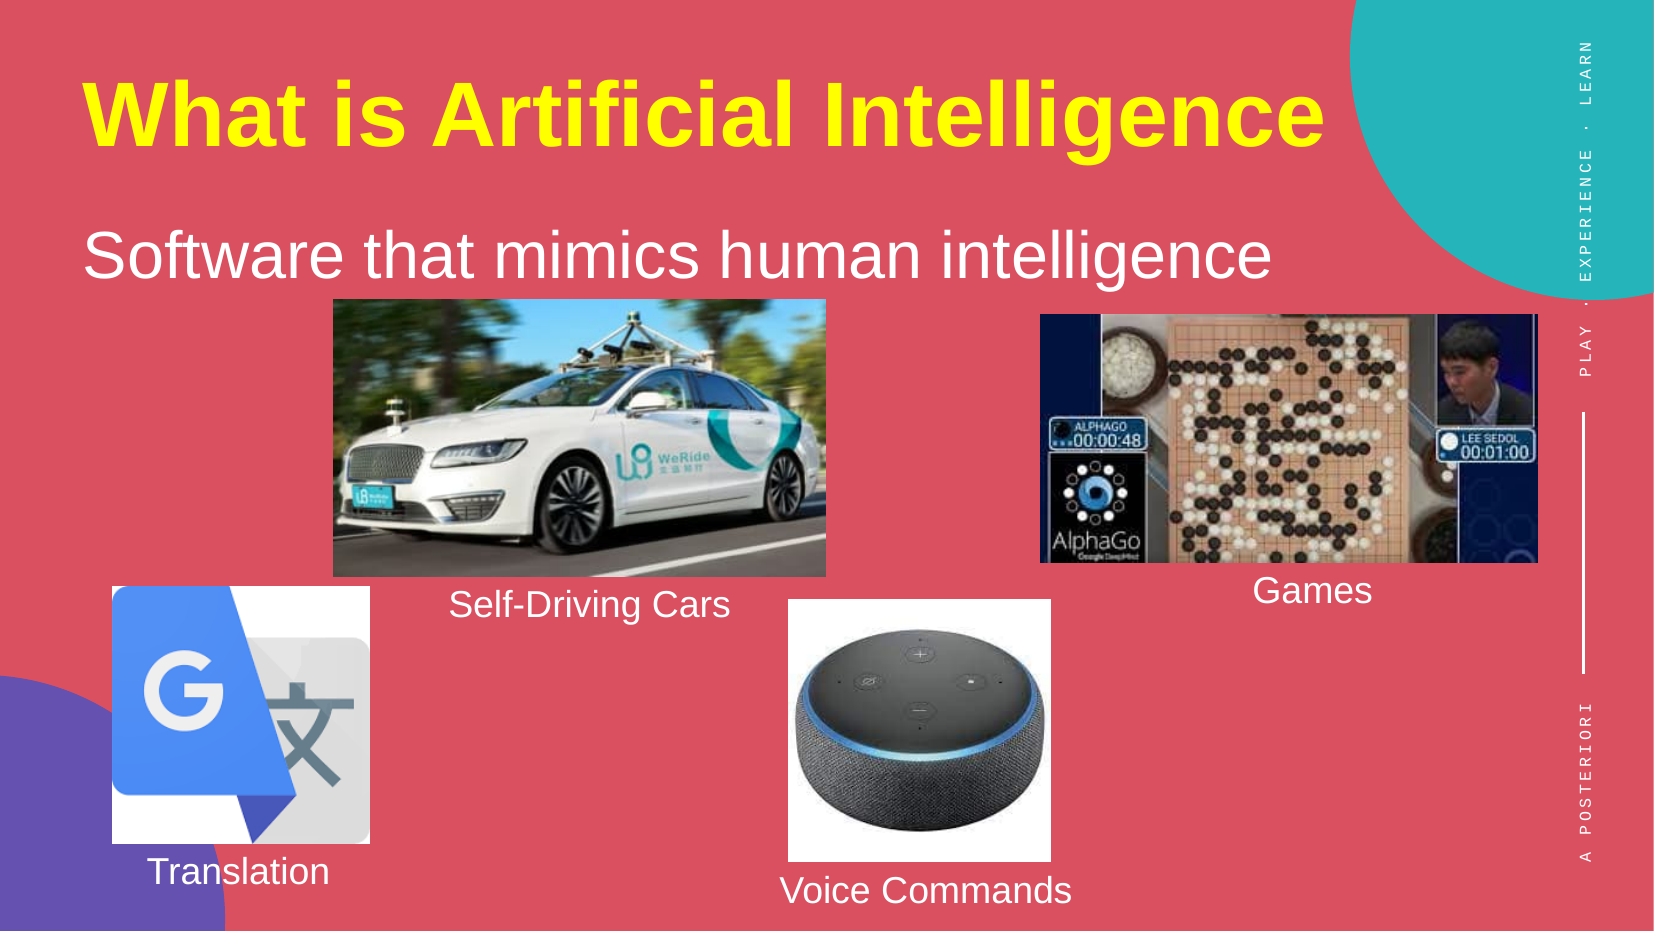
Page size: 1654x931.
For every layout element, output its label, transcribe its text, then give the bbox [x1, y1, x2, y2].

text_box Translation [131, 843, 346, 901]
text_box Games [1237, 562, 1388, 620]
picture [112, 586, 370, 844]
picture [1040, 314, 1538, 563]
text_box Self-Driving Cars [433, 576, 746, 634]
list Software that mimics human intelligence [82, 217, 1571, 758]
picture [788, 599, 1051, 861]
picture [333, 299, 826, 577]
text_box Voice Commands [764, 861, 1088, 919]
title What is Artificial Intelligence [82, 37, 1351, 193]
